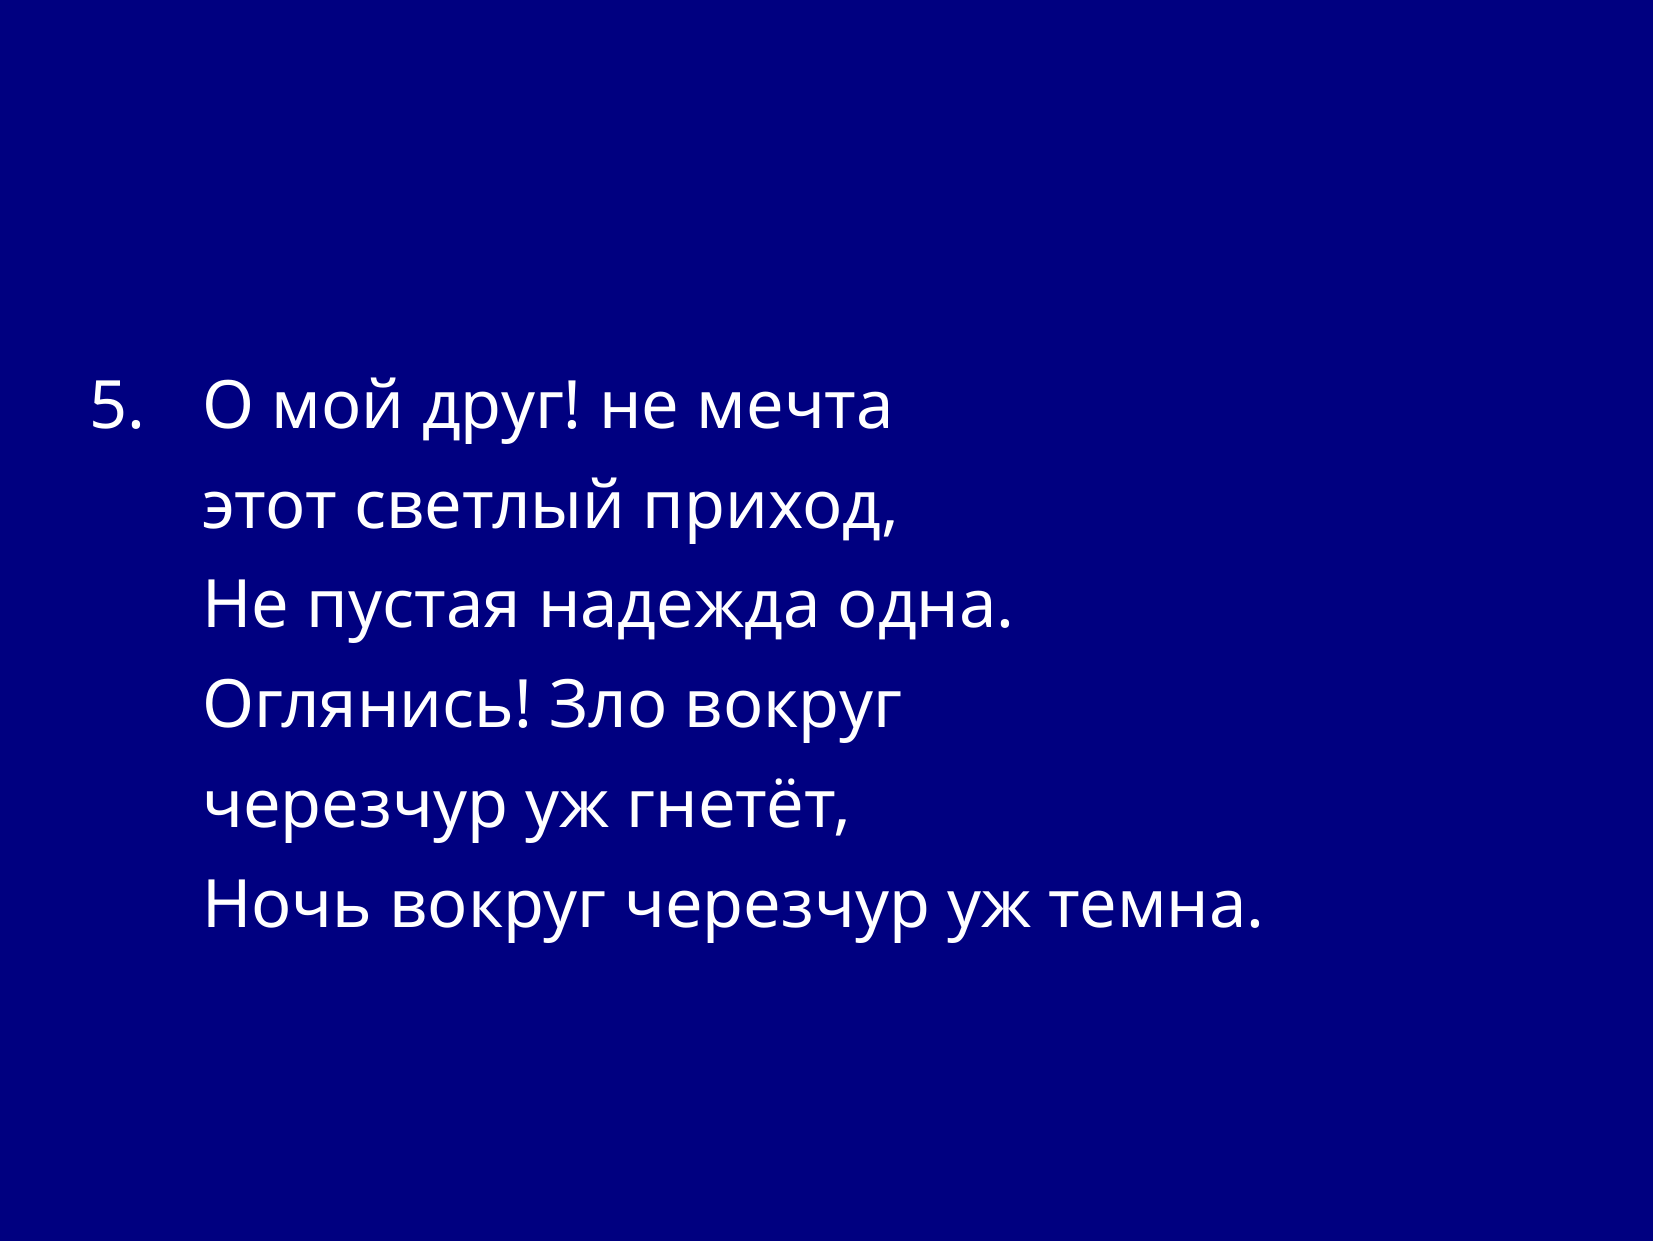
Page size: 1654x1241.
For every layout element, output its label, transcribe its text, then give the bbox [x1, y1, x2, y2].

text_box 5. О мой друг! не мечта этот светлый приход, Не пустая надежда одна. Оглянись! Зло вокруг черезчур уж гнетёт, Ночь вокруг черезчур уж темна. [75, 150, 1576, 1163]
